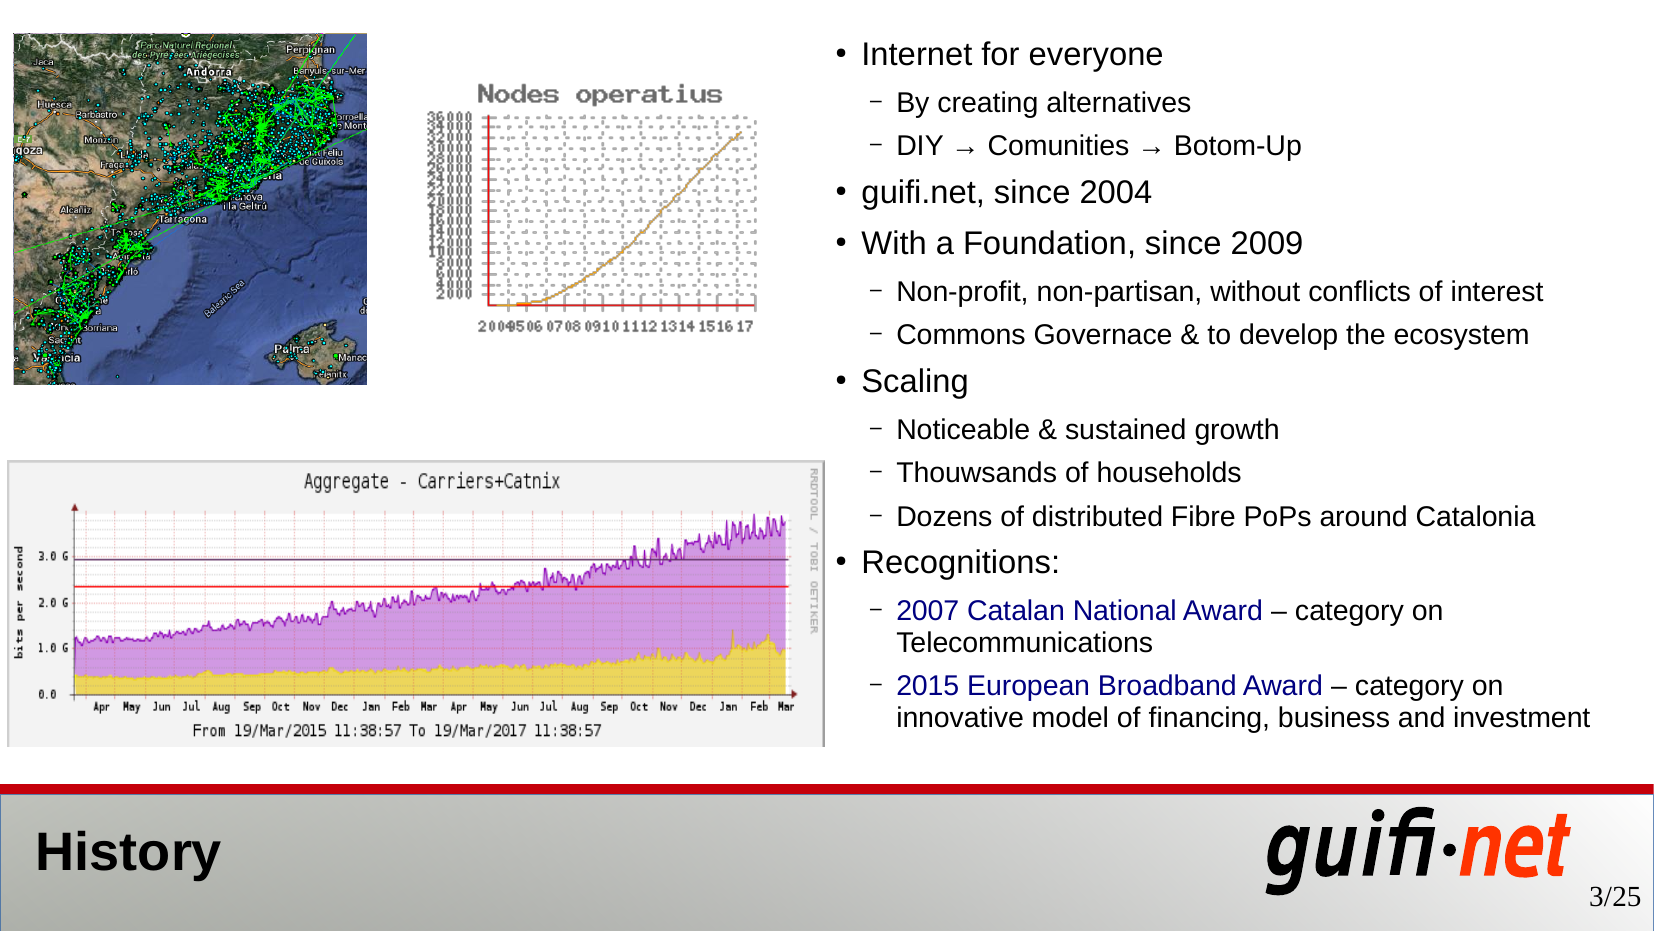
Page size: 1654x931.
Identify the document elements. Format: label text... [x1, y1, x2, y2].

picture [13, 33, 367, 385]
picture [7, 460, 825, 747]
list Internet for everyone By creating alternatives DIY → Comunities → Botom-Up guifi.net, since 2004 With a Foundation, since 2009 Non-profit, non-partisan, without conflicts of interest Commons Governace & to develop the ecosystem Scaling Noticeable & sustained growth Thouwsands of households Dozens of distributed Fibre PoPs around Catalonia Recognitions: 2007 Catalan National Award – category on Telecommunications 2015 European Broadband Award – category on innovative model of financing, business and investment [826, 35, 1619, 756]
title History [35, 804, 1182, 898]
picture [419, 70, 782, 343]
